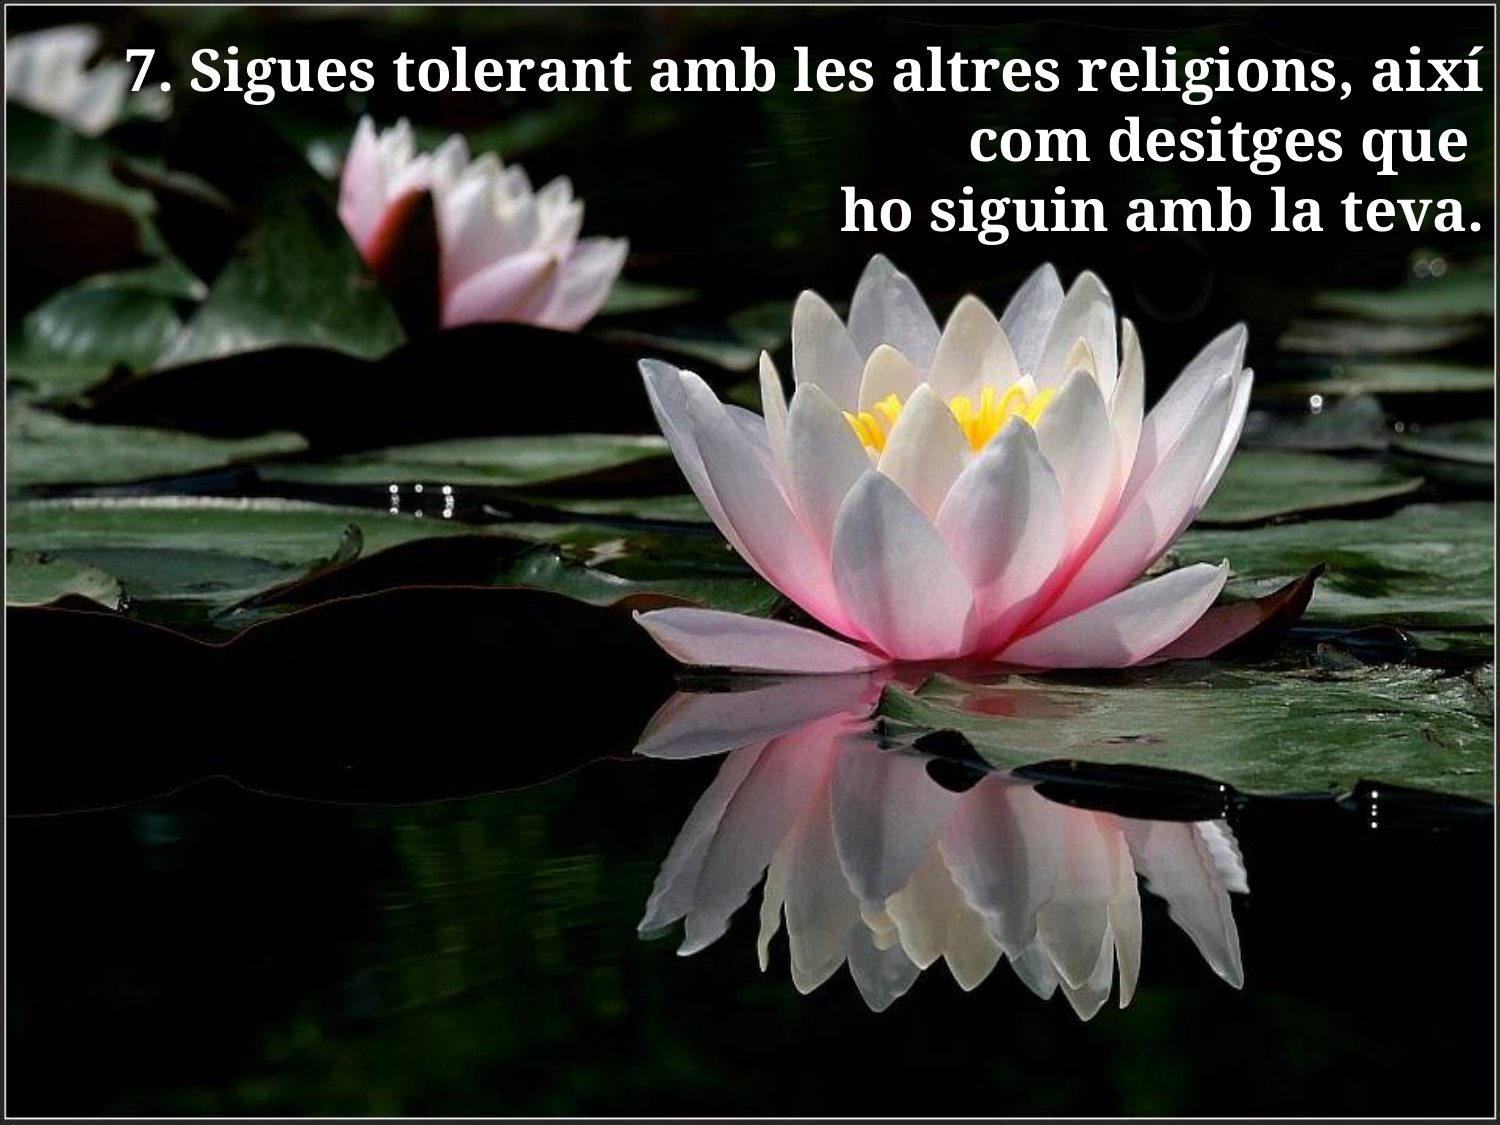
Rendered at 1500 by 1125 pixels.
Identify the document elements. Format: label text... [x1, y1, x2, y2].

picture [0, 0, 1500, 1125]
text_box 7. Sigues tolerant amb les altres religions, així com desitges que ho siguin amb la teva. [29, 24, 1500, 251]
